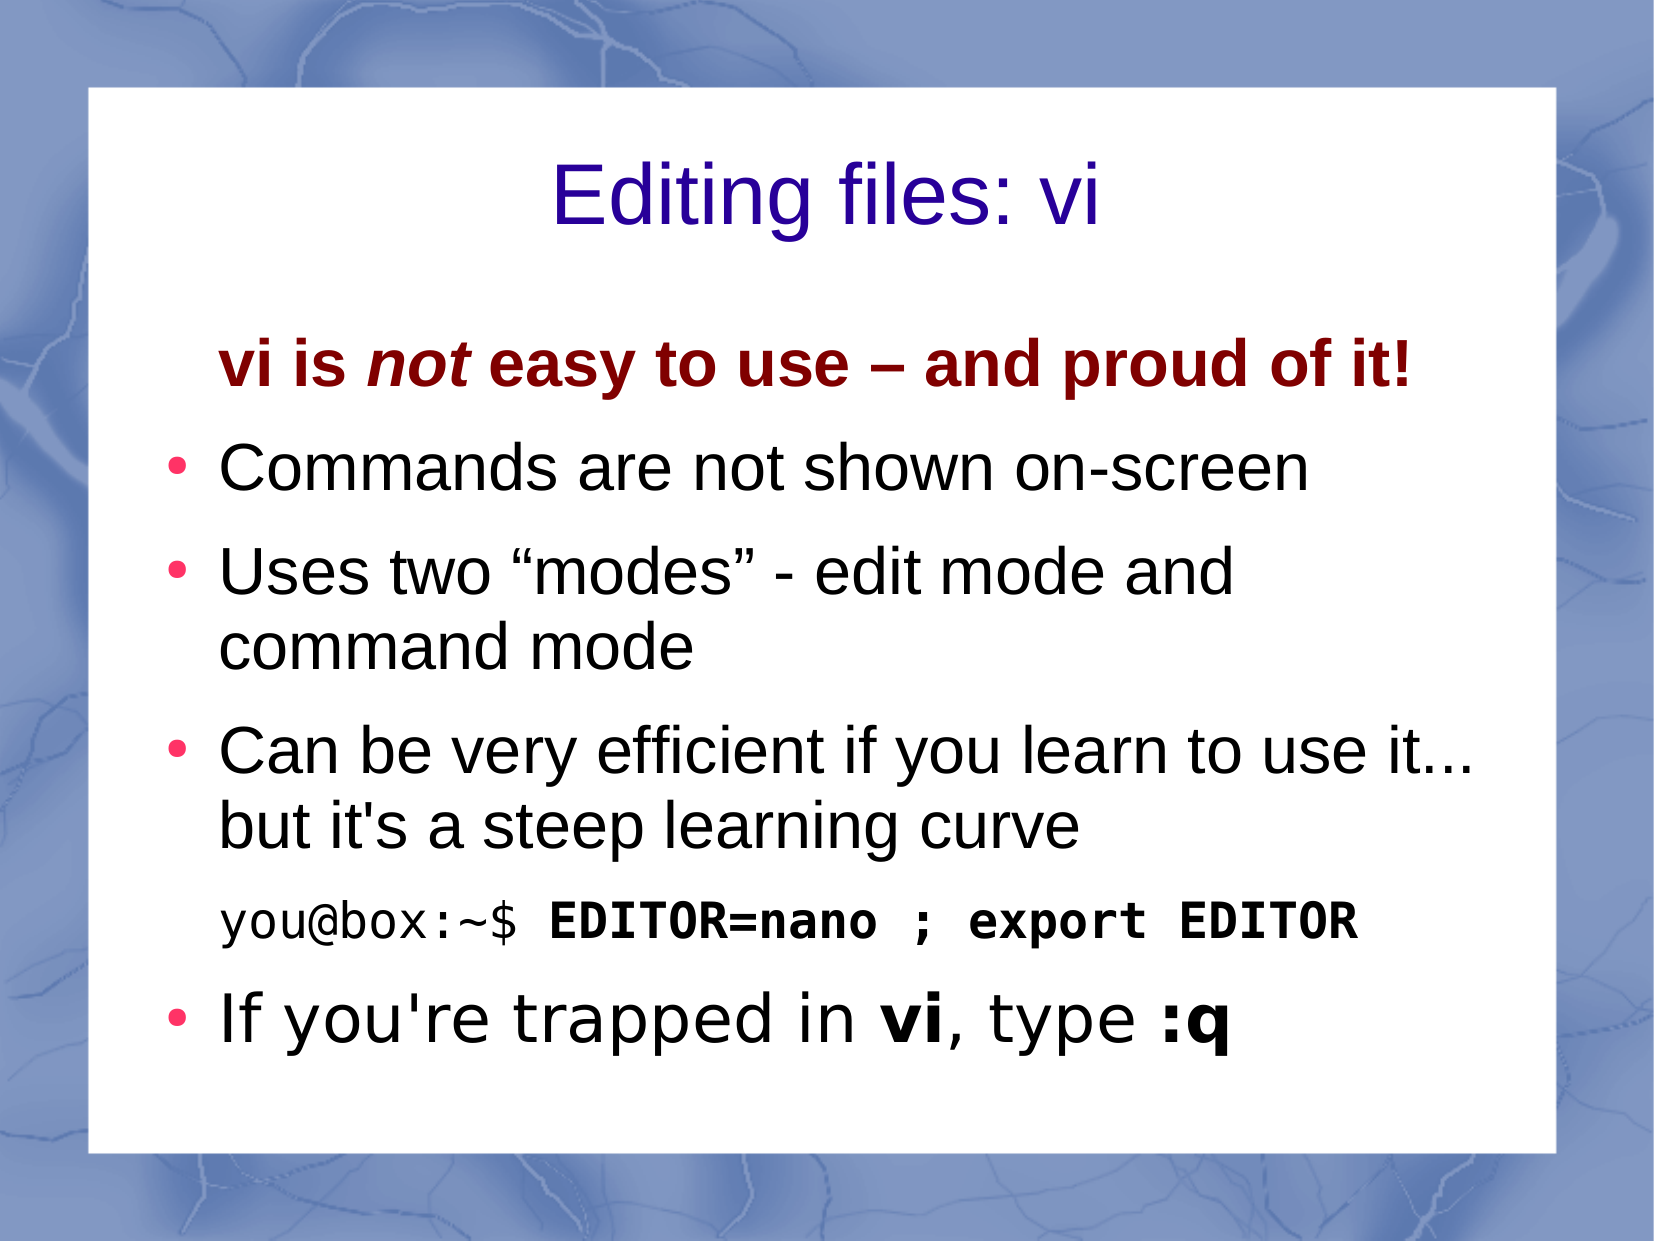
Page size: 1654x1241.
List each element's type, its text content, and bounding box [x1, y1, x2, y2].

title Editing files: vi [118, 90, 1536, 298]
list vi is not easy to use – and proud of it! Commands are not shown on-screen Uses two “modes” - edit mode and command mode Can be very efficient if you learn to use it... but it's a steep learning curve you@box:~$ EDITOR=nano ; export EDITOR If you're trapped in vi, type :q [147, 325, 1506, 1145]
picture [0, 0, 1654, 1241]
